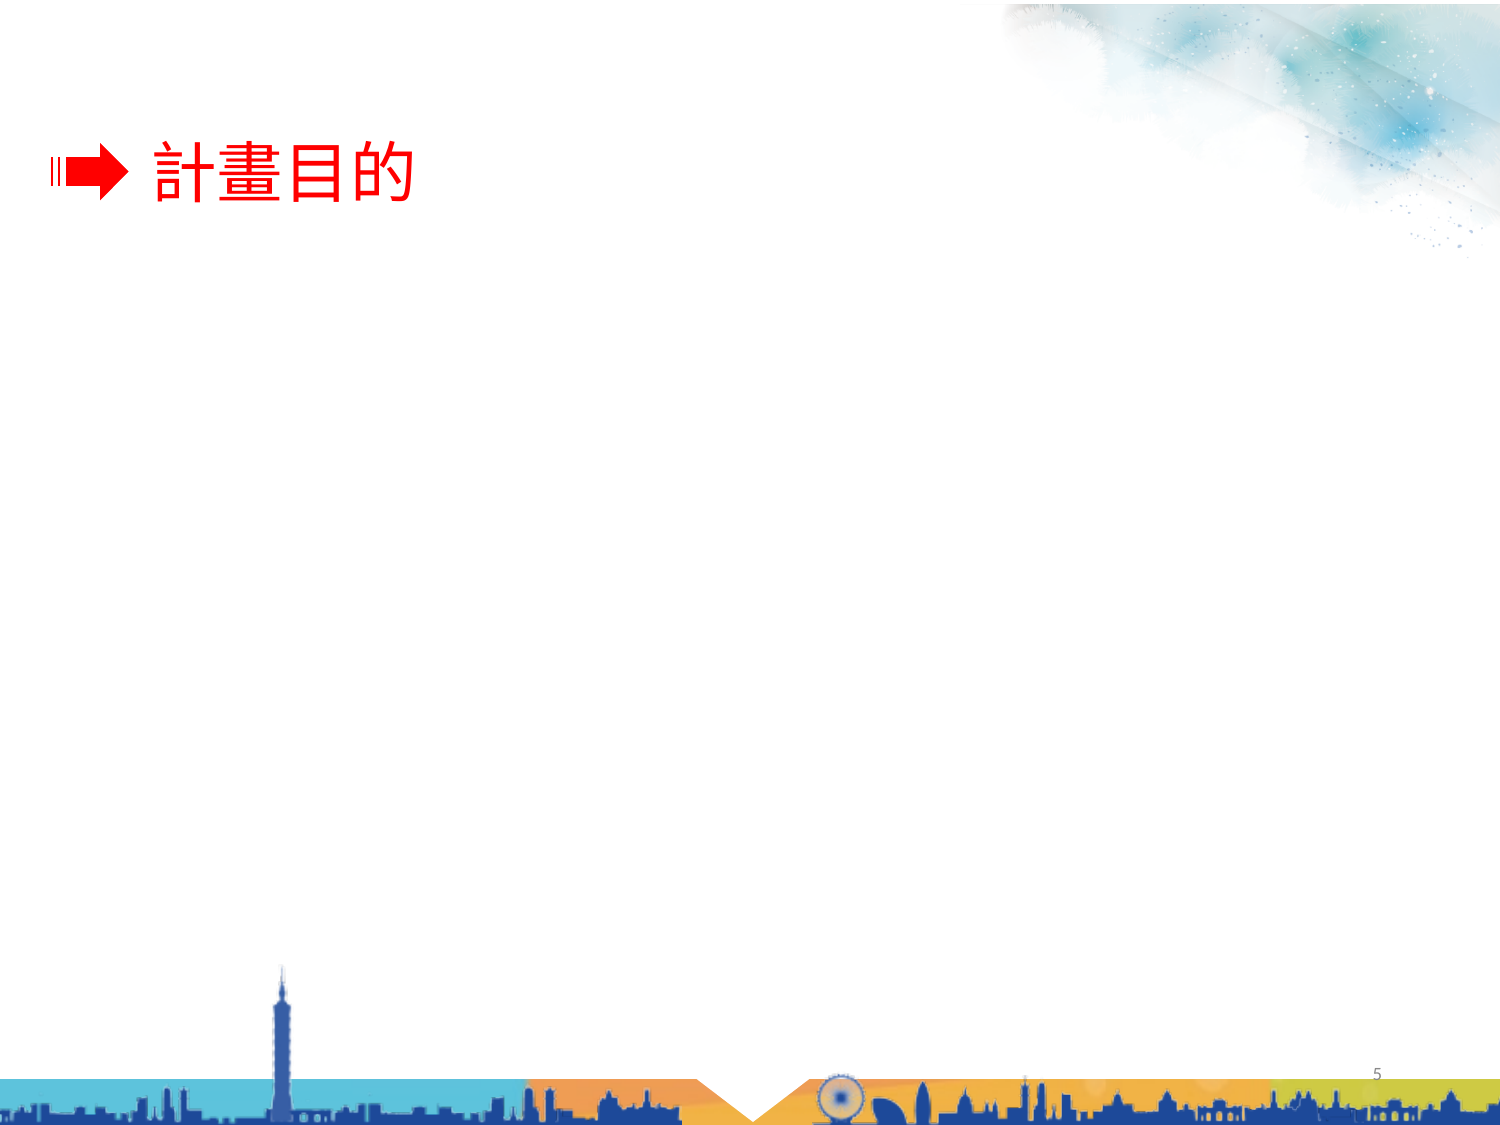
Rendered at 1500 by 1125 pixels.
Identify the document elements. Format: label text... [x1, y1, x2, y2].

text_box 計畫目的 [135, 123, 1334, 219]
picture [0, 876, 1500, 1125]
text_box [57, 155, 62, 188]
text_box [50, 155, 54, 188]
text_box [64, 140, 131, 204]
text_box <編號> [1059, 1042, 1397, 1103]
picture [960, 4, 1500, 280]
